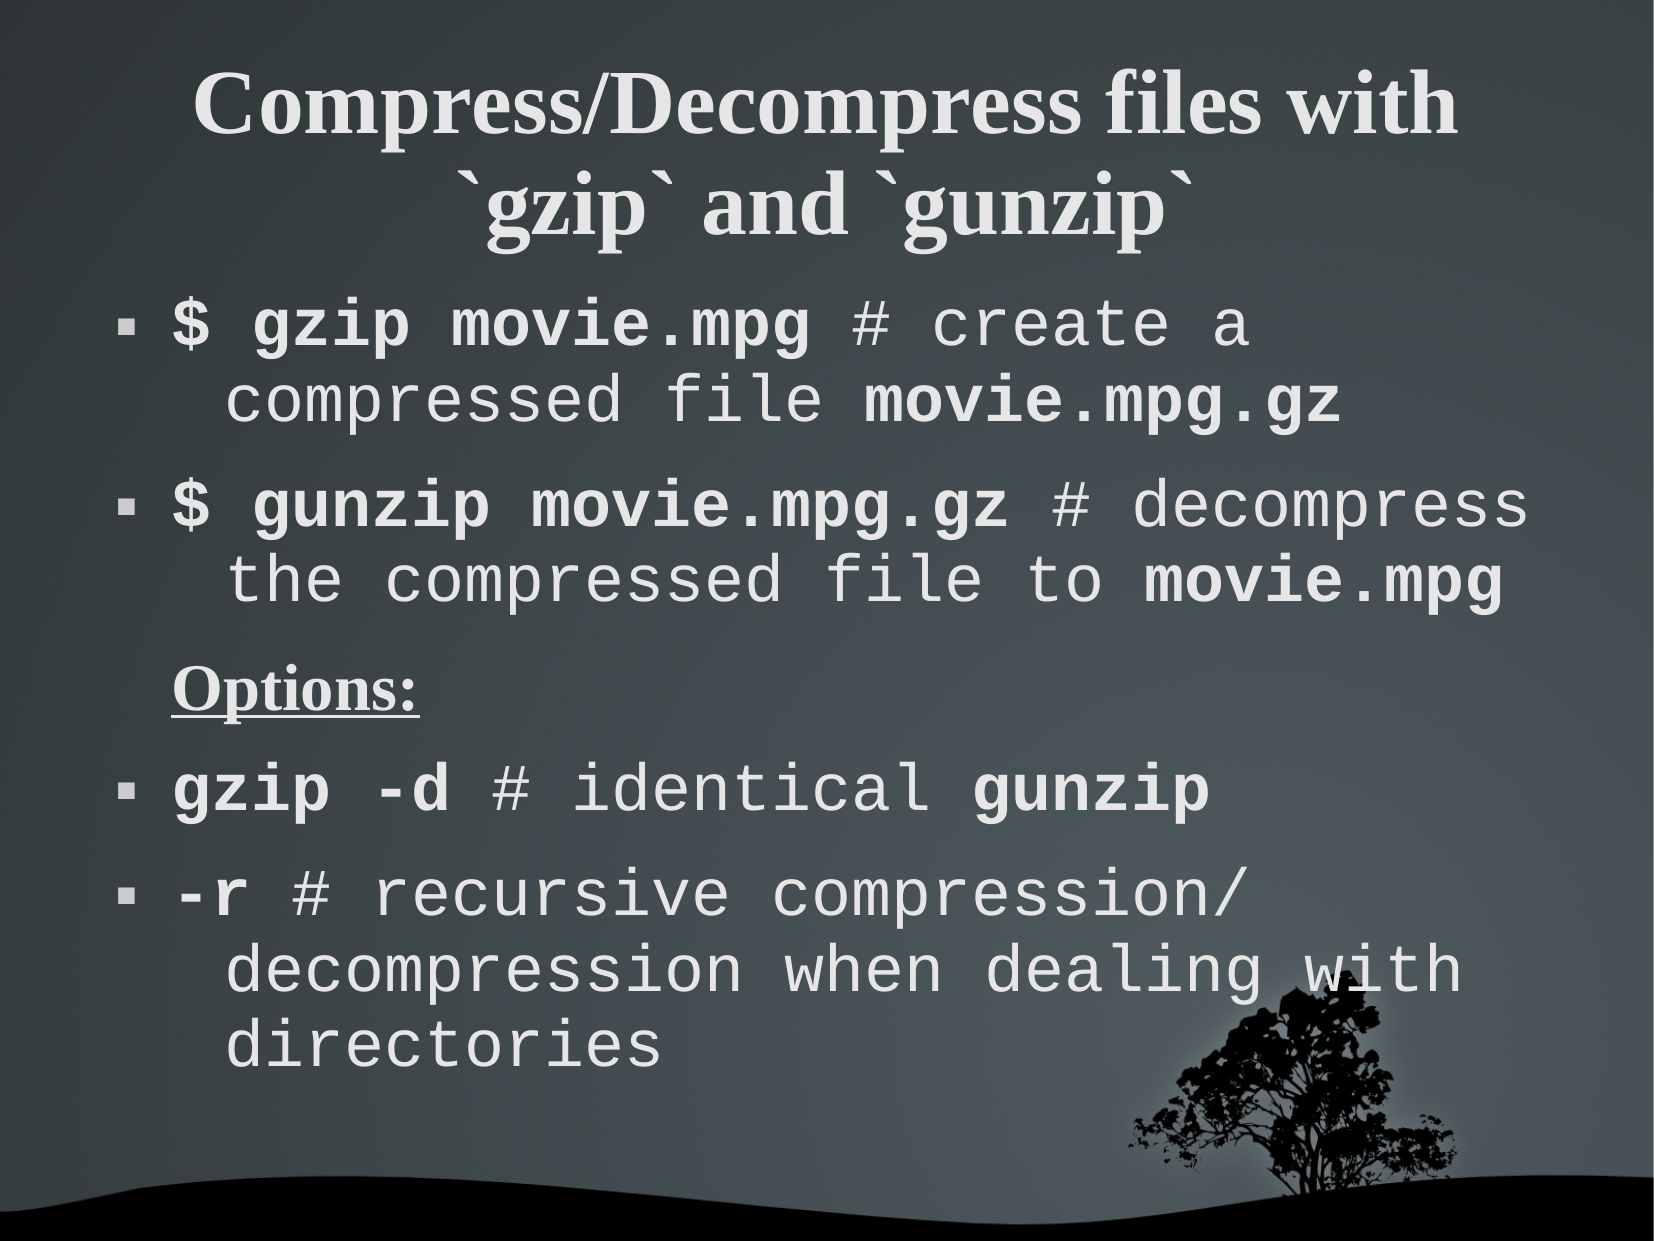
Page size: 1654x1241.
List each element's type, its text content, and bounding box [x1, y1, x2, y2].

title Compress/Decompress files with `gzip` and `gunzip` [82, 33, 1571, 273]
list $ gzip movie.mpg # create a compressed file movie.mpg.gz $ gunzip movie.mpg.gz # decompress the compressed file to movie.mpg Options: gzip -d # identical gunzip -r # recursive compression/ decompression when dealing with directories [82, 290, 1571, 1109]
picture [0, 0, 1654, 1241]
